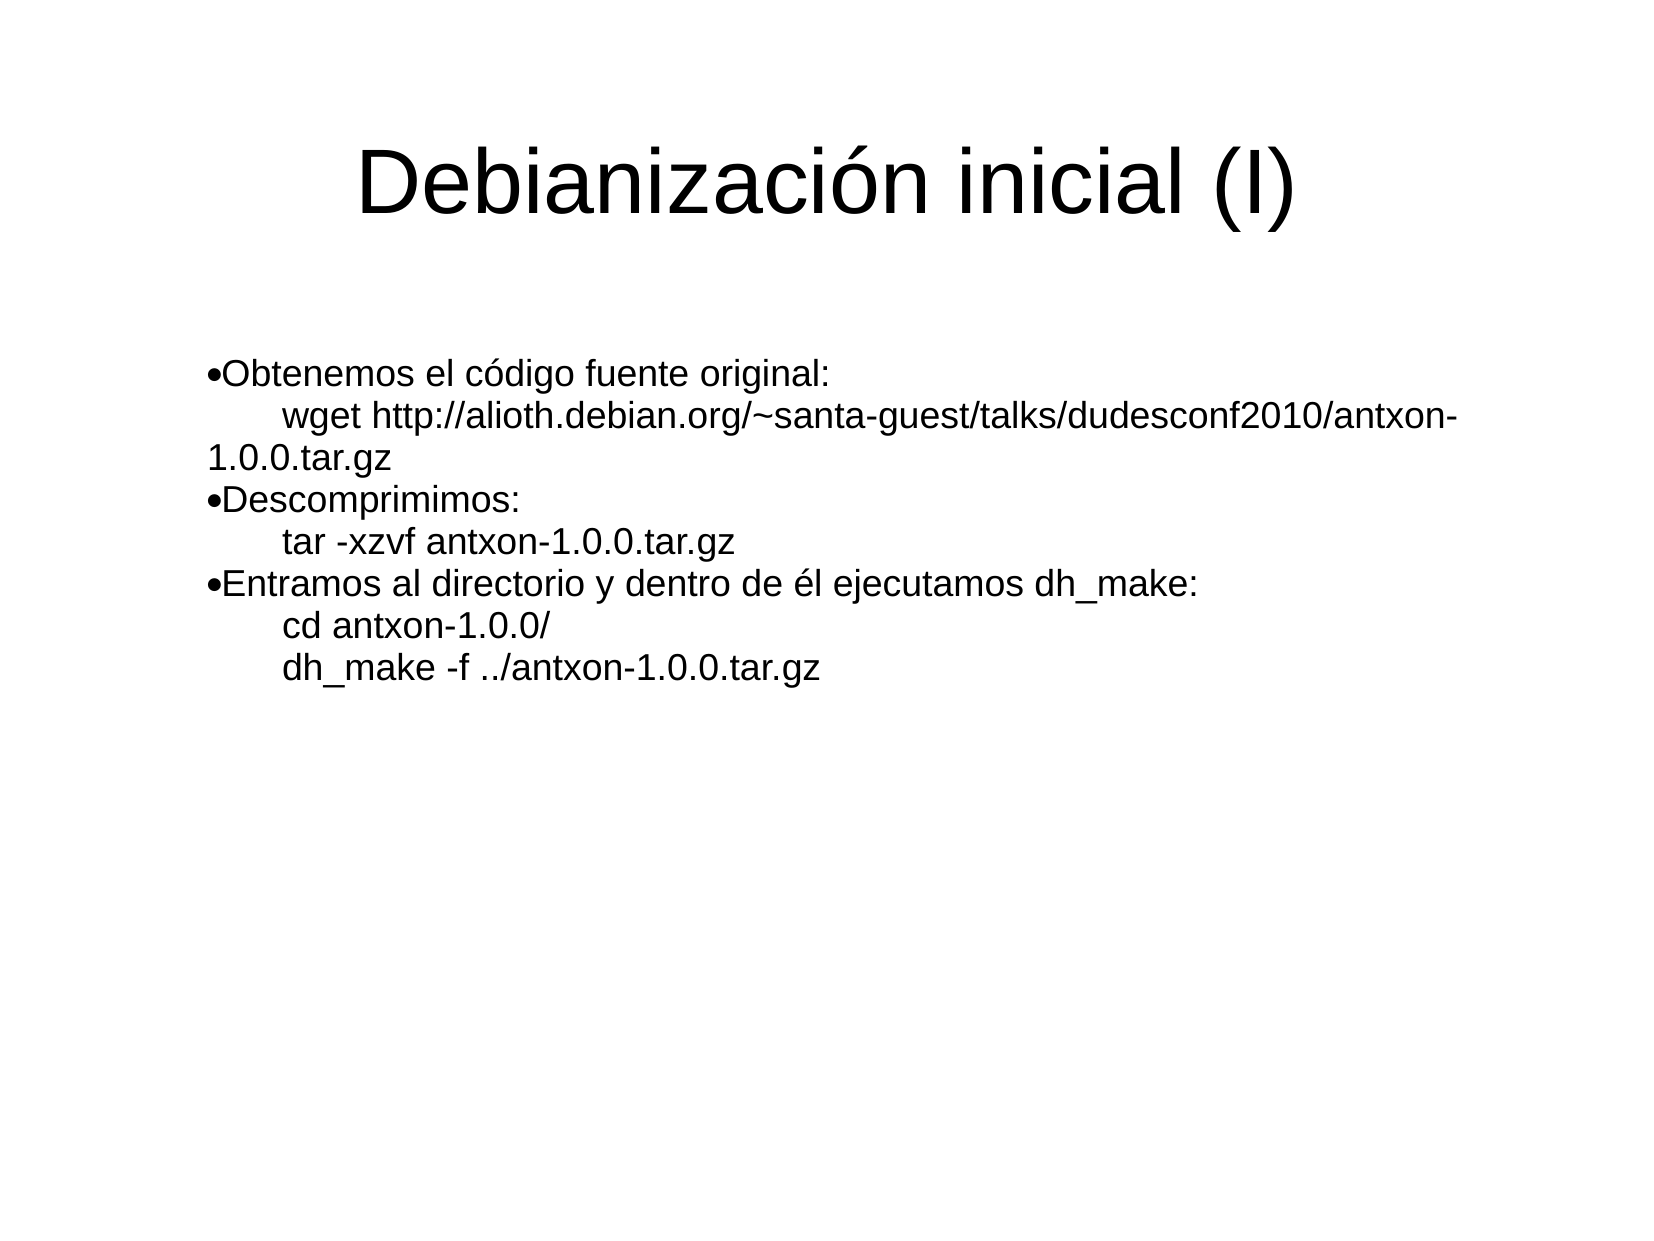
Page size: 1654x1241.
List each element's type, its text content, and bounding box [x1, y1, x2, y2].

title Debianización inicial (I) [121, 102, 1534, 311]
list Obtenemos el código fuente original: wget http://alioth.debian.org/~santa-guest/talks/dudesconf2010/antxon-1.0.0.tar.gz Descomprimimos: tar -xzvf antxon-1.0.0.tar.gz Entramos al directorio y dentro de él ejecutamos dh_make: cd antxon-1.0.0/ dh_make -f ../antxon-1.0.0.tar.gz [121, 344, 1534, 1127]
